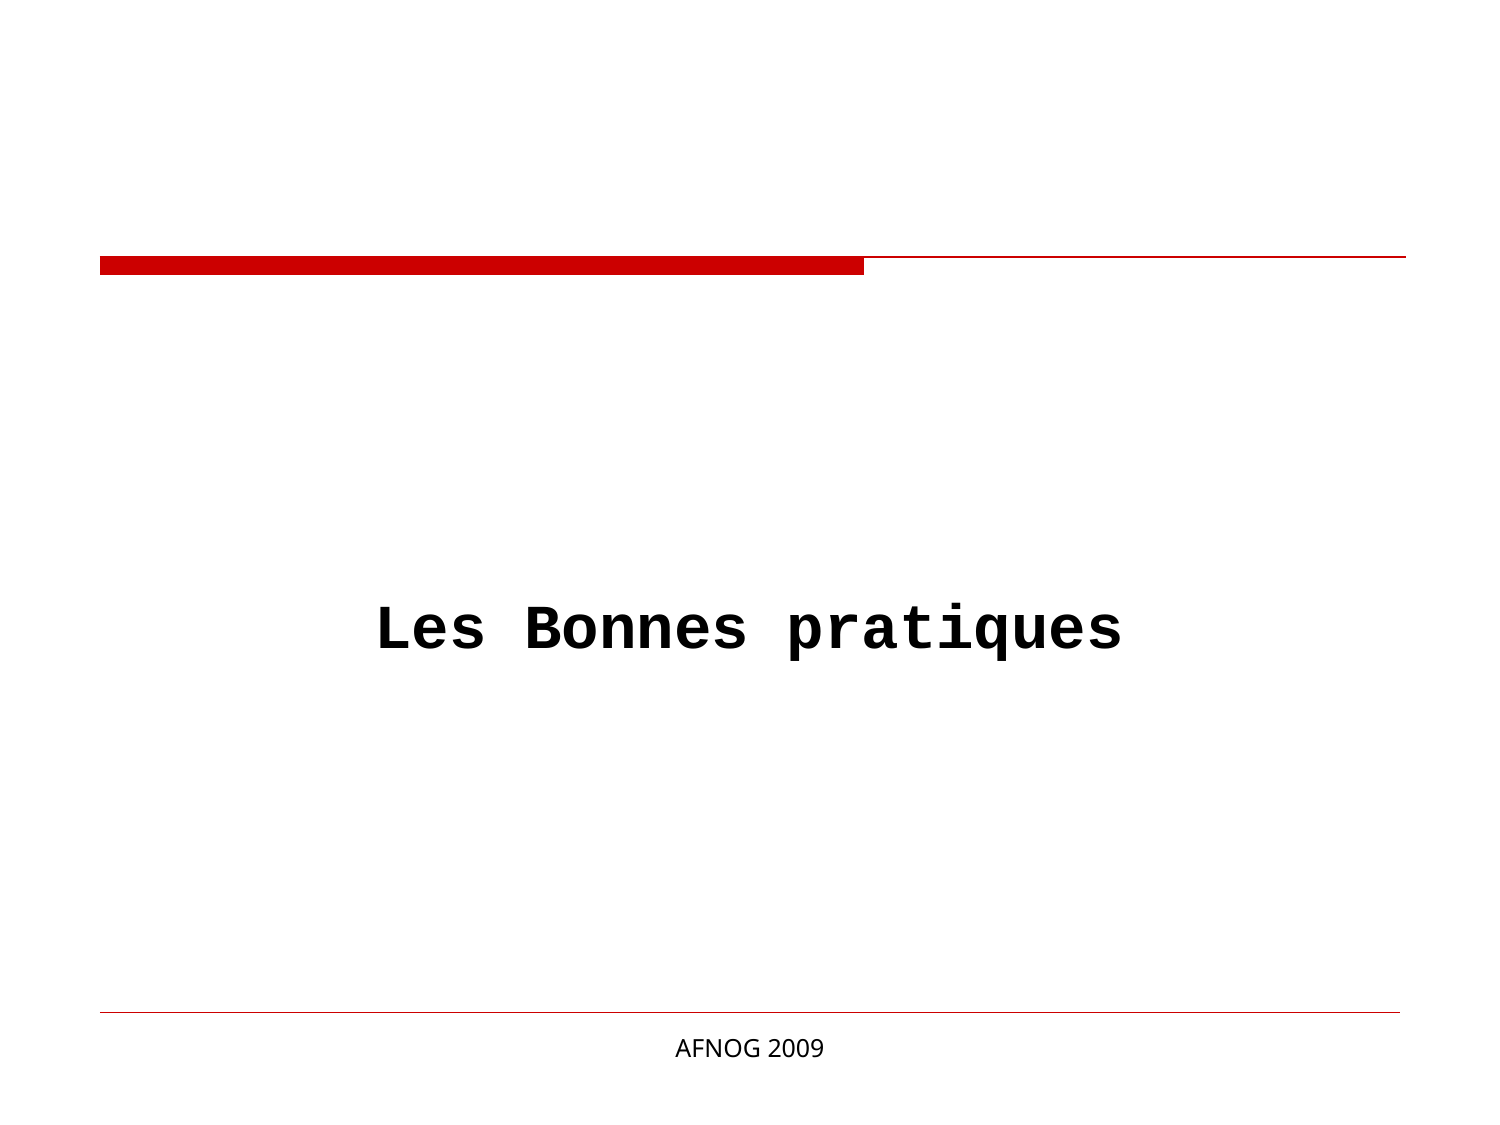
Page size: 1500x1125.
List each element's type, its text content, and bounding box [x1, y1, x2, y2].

list Les Bonnes pratiques [92, 287, 1406, 988]
text_box AFNOG 2009 [512, 1024, 988, 1103]
